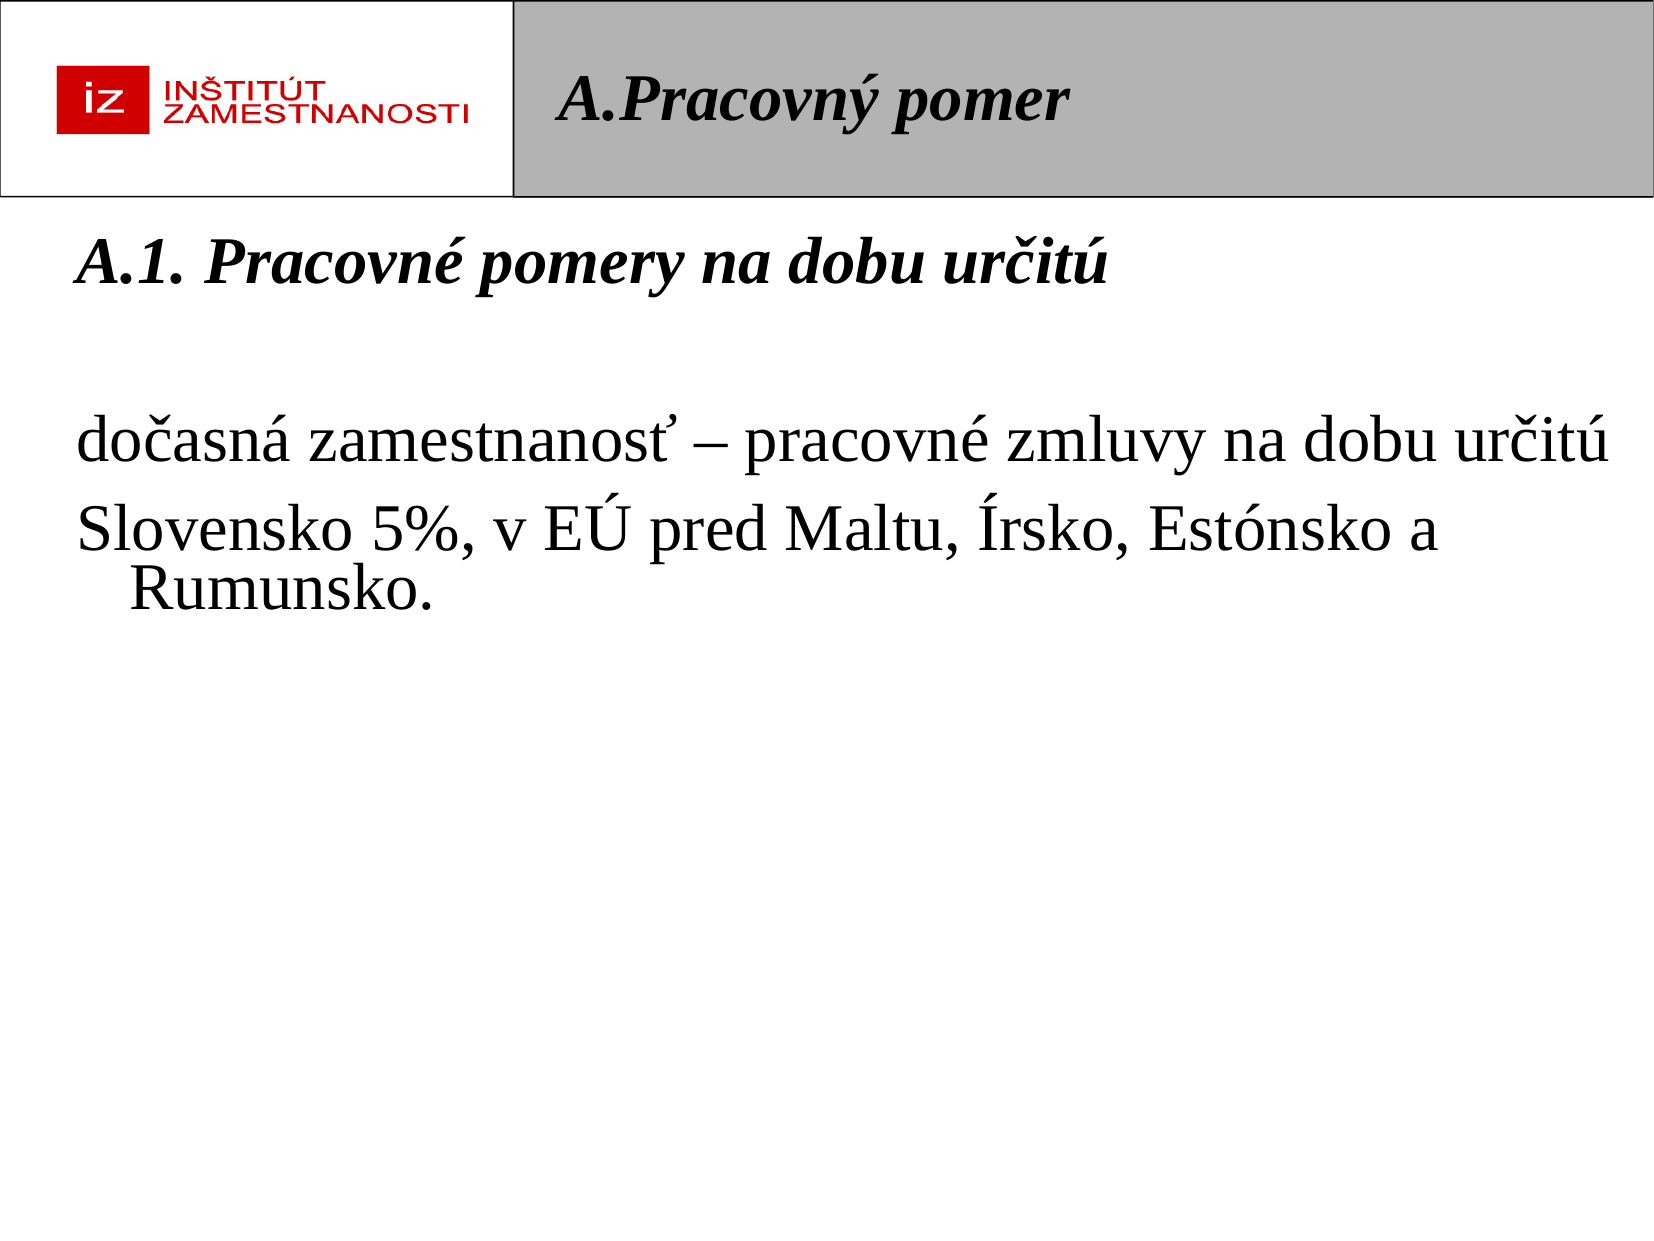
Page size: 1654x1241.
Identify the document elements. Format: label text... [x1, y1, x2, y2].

text_box [0, 0, 1654, 197]
picture [5, 6, 513, 190]
text_box A.Pracovný pomer [541, 73, 1625, 148]
list A.1. Pracovné pomery na dobu určitú dočasná zamestnanosť – pracovné zmluvy na dobu určitú Slovensko 5%, v EÚ pred Maltu, Írsko, Estónsko a Rumunsko. [59, 236, 1654, 1241]
